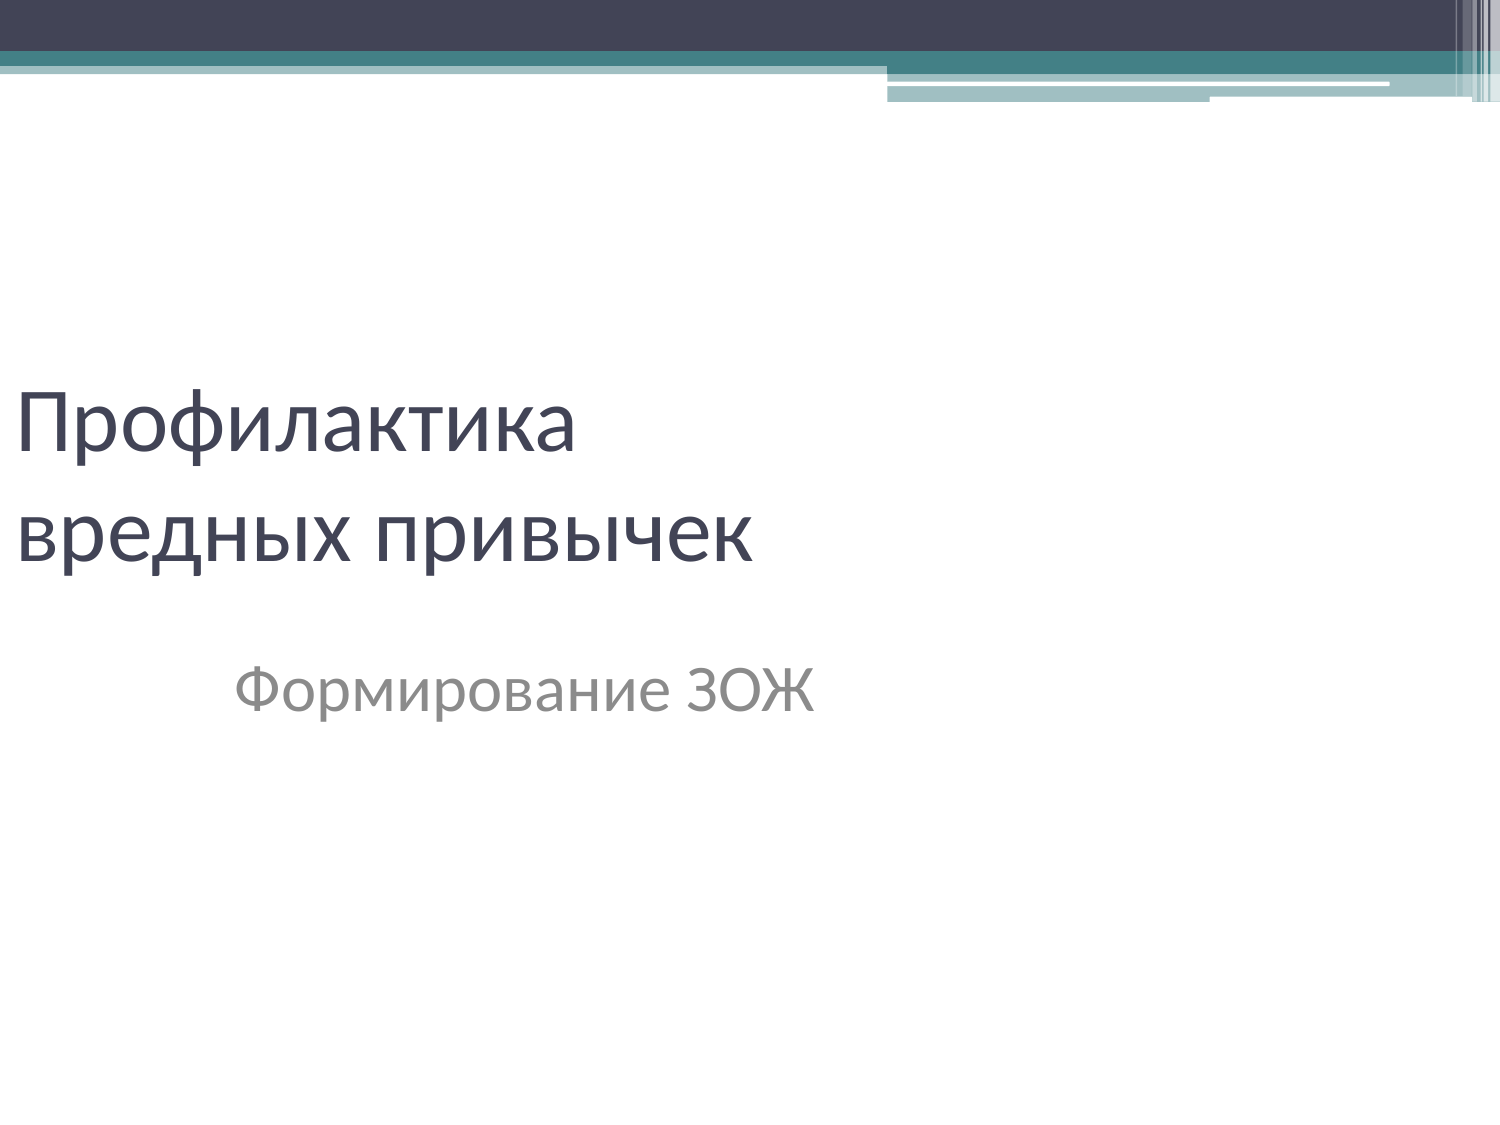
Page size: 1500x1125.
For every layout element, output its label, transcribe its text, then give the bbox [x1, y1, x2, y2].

subtitle Формирование ЗОЖ [0, 637, 1051, 925]
title Профилактика вредных привычек [0, 349, 1276, 591]
